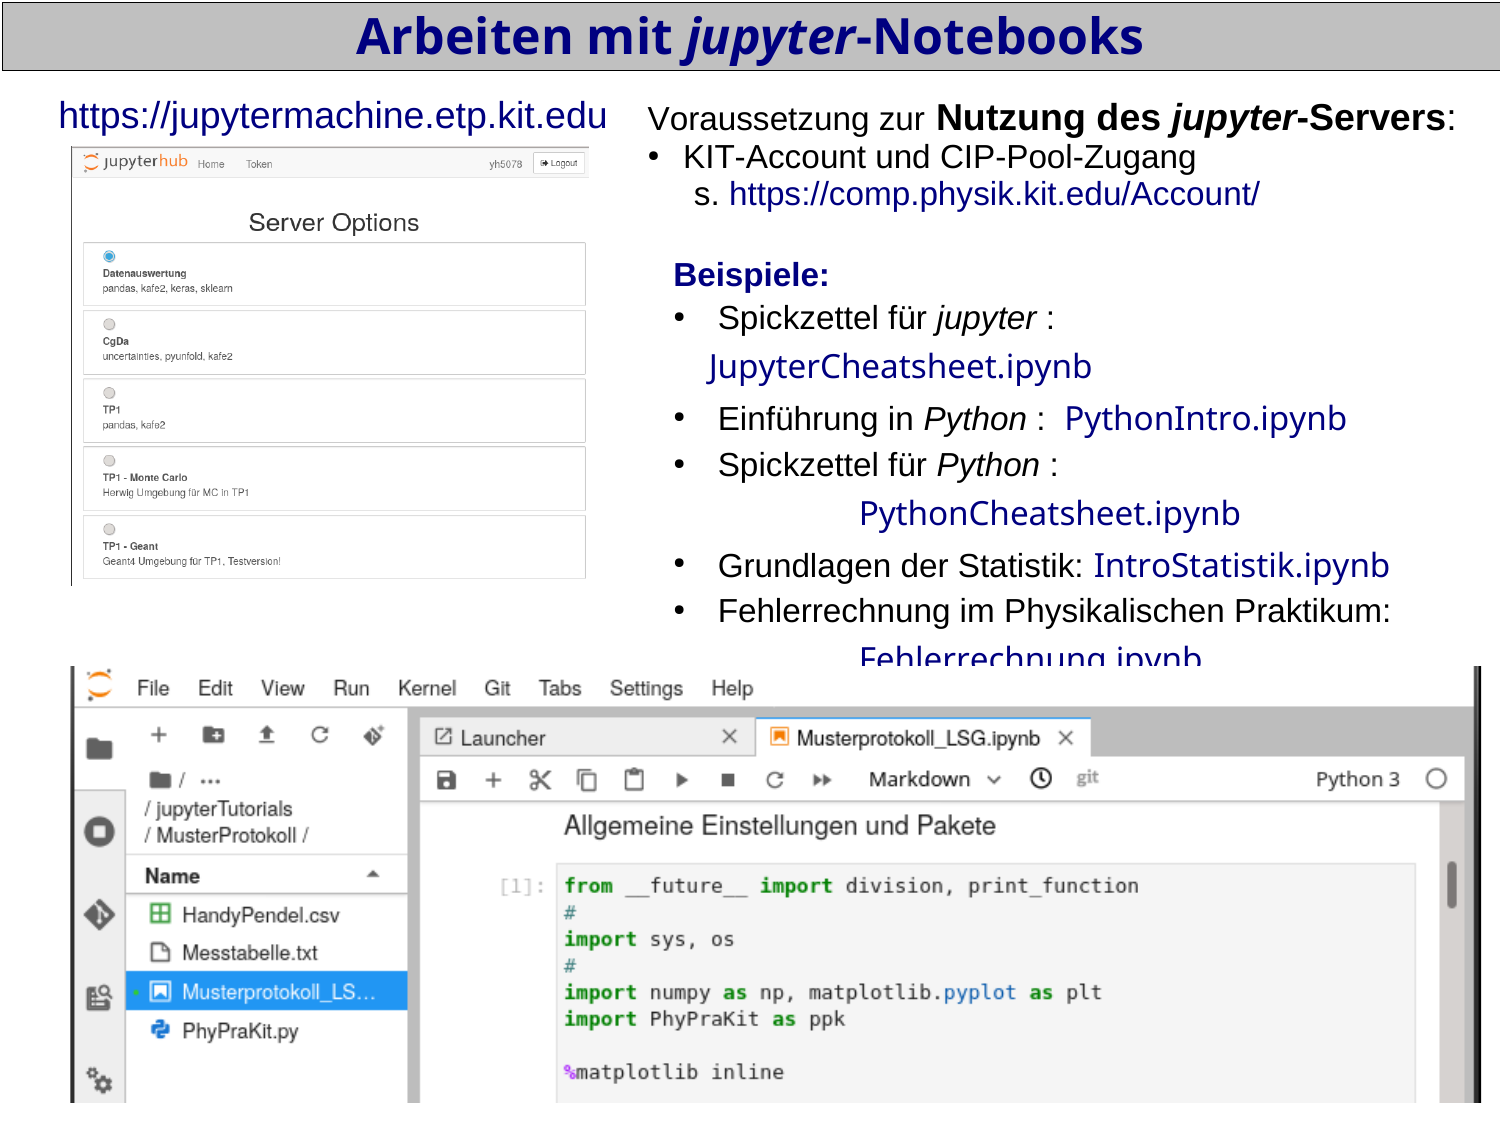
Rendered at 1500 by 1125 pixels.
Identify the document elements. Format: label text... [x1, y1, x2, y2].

text_box https://jupytermachine.etp.kit.edu [43, 86, 623, 144]
picture [70, 666, 1482, 1103]
text_box Voraussetzung zur Nutzung des jupyter-Servers: KIT-Account und CIP-Pool-Zugang s. https://comp.physik.kit.edu/Account/ [632, 88, 1472, 220]
picture [71, 146, 589, 586]
title Arbeiten mit jupyter-Notebooks [110, 0, 1392, 77]
text_box Beispiele: Spickzettel für jupyter : JupyterCheatsheet.ipynb Einführung in Python : PythonIntro.ipynb Spickzettel für Python : PythonCheatsheet.ipynb Grundlagen der Statistik: IntroStatistik.ipynb Fehlerrechnung im Physikalischen Praktikum: Fehlerrechnung.ipynb Tutorium zu kafe2: kafe2Tutorial.ipynb [658, 249, 1446, 659]
